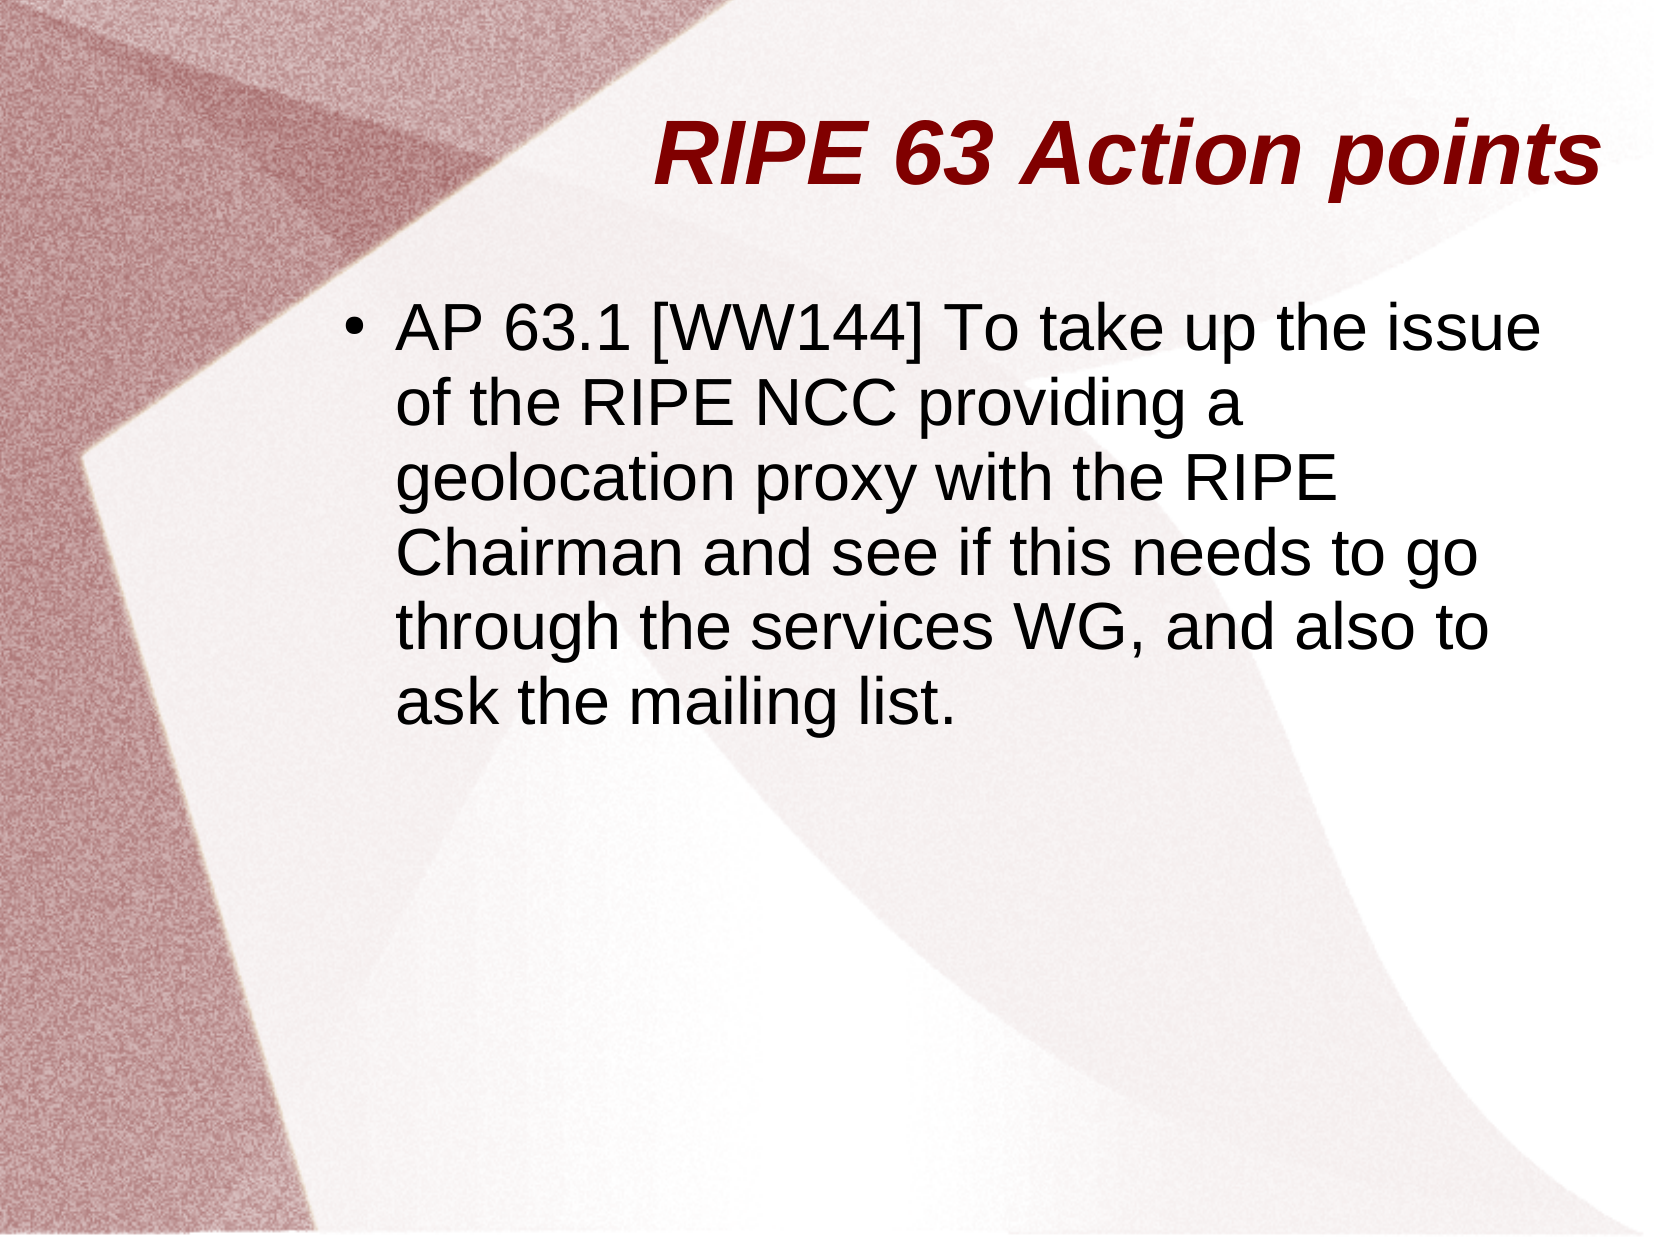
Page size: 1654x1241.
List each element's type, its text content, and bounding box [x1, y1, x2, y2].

picture [0, 0, 1654, 1241]
list AP 63.1 [WW144] To take up the issue of the RIPE NCC providing a geolocation proxy with the RIPE Chairman and see if this needs to go through the services WG, and also to ask the mailing list. [324, 290, 1601, 901]
title RIPE 63 Action points [596, 56, 1607, 250]
